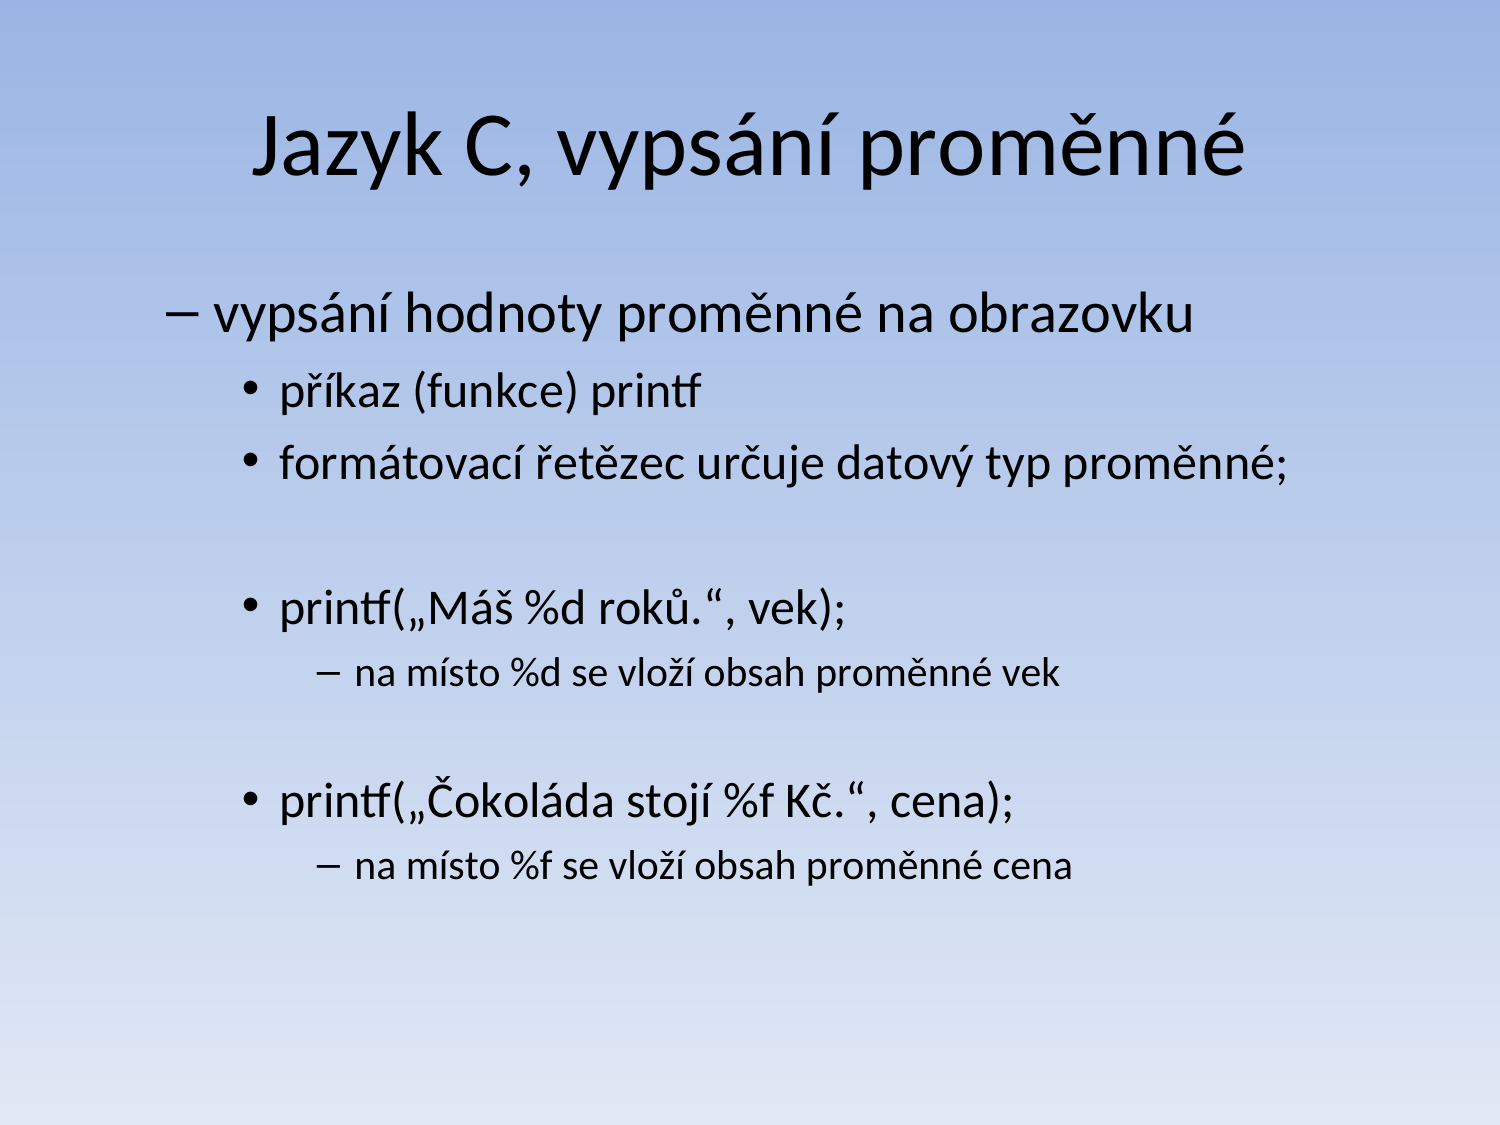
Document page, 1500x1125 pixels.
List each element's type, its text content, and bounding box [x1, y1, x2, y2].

list vypsání hodnoty proměnné na obrazovku příkaz (funkce) printf formátovací řetězec určuje datový typ proměnné; printf(„Máš %d roků.“, vek); na místo %d se vloží obsah proměnné vek printf(„Čokoláda stojí %f Kč.“, cena); na místo %f se vloží obsah proměnné cena [76, 267, 1427, 1010]
title Jazyk C, vypsání proměnné [75, 45, 1426, 233]
